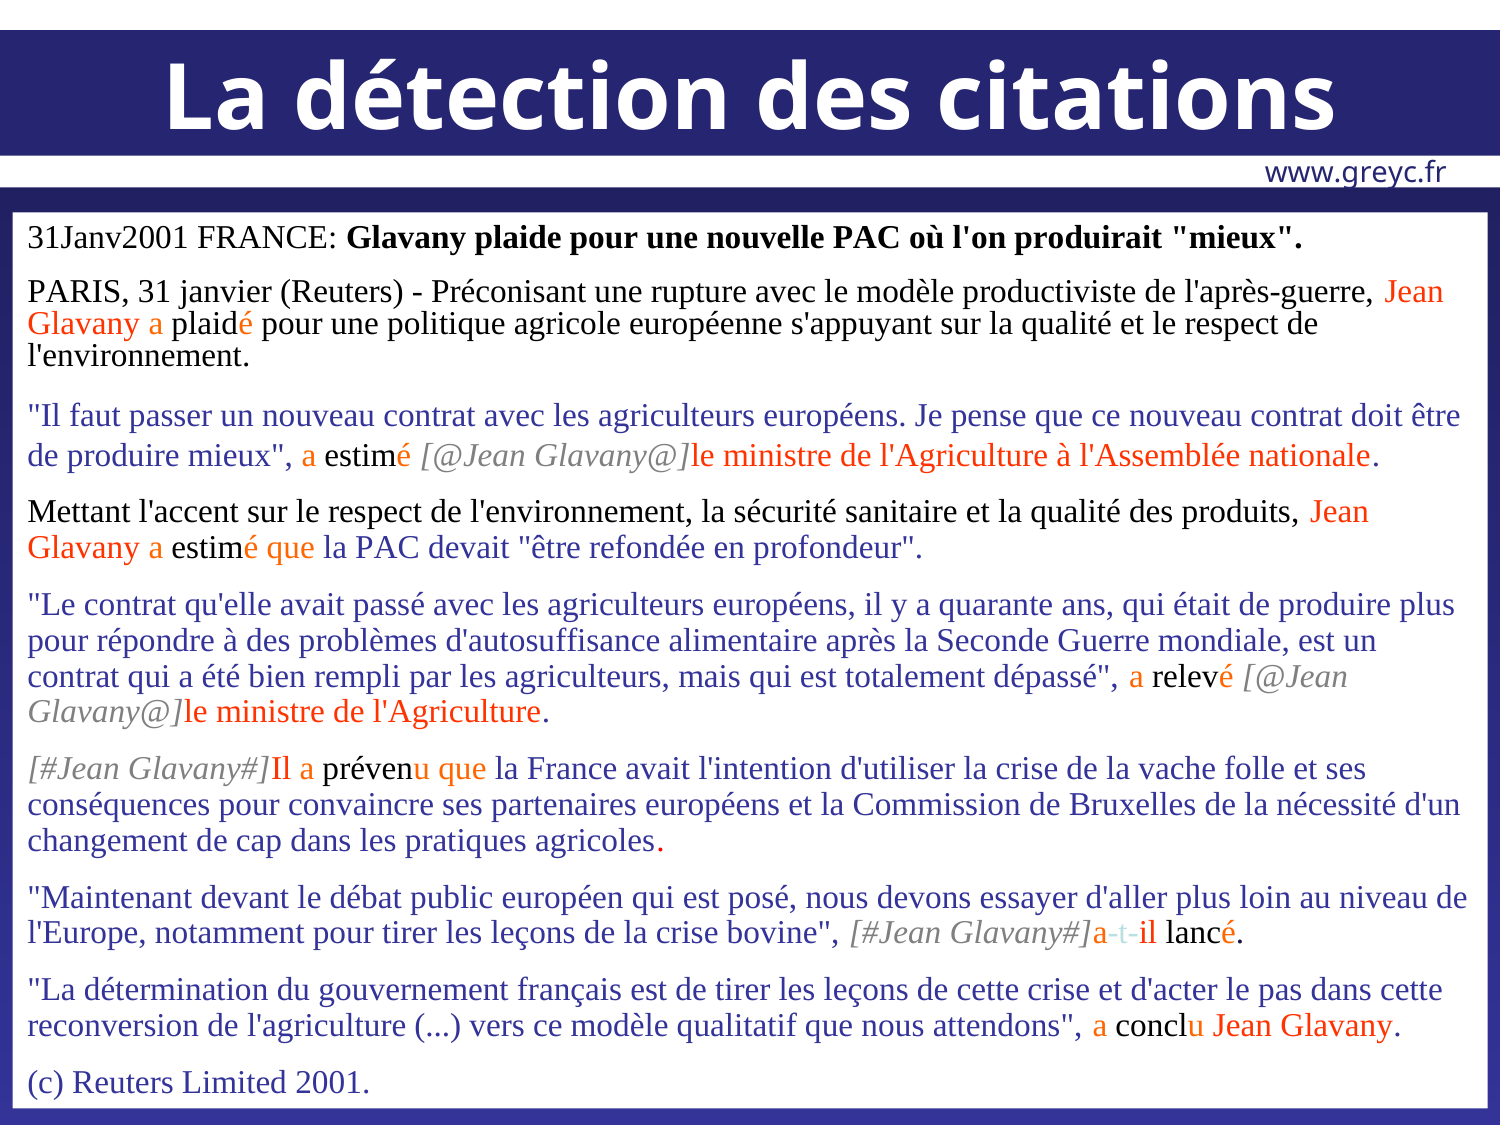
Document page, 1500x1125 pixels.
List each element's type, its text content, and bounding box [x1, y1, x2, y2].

text_box www.greyc.fr [1249, 145, 1500, 196]
text_box La détection des citations [0, 30, 1500, 156]
text_box [0, 0, 1500, 30]
text_box [0, 156, 1249, 188]
text_box 31Janv2001 FRANCE: Glavany plaide pour une nouvelle PAC où l'on produirait "mieux". PARIS, 31 janvier (Reuters) - Préconisant une rupture avec le modèle productiviste de l'après-guerre, Jean Glavany a plaidé pour une politique agricole européenne s'appuyant sur la qualité et le respect de l'environnement. "Il faut passer un nouveau contrat avec les agriculteurs européens. Je pense que ce nouveau contrat doit être de produire mieux", a estimé [@Jean Glavany@]le ministre de l'Agriculture à l'Assemblée nationale. Mettant l'accent sur le respect de l'environnement, la sécurité sanitaire et la qualité des produits, Jean Glavany a estimé que la PAC devait "être refondée en profondeur". "Le contrat qu'elle avait passé avec les agriculteurs européens, il y a quarante ans, qui était de produire plus pour répondre à des problèmes d'autosuffisance alimentaire après la Seconde Guerre mondiale, est un contrat qui a été bien rempli par les agriculteurs, mais qui est totalement dépassé", a relevé [@Jean Glavany@]le ministre de l'Agriculture. [#Jean Glavany#]Il a prévenu que la France avait l'intention d'utiliser la crise de la vache folle et ses conséquences pour convaincre ses partenaires européens et la Commission de Bruxelles de la nécessité d'un changement de cap dans les pratiques agricoles. "Maintenant devant le débat public européen qui est posé, nous devons essayer d'aller plus loin au niveau de l'Europe, notamment pour tirer les leçons de la crise bovine", [#Jean Glavany#]a-t-il lancé. "La détermination du gouvernement français est de tirer les leçons de cette crise et d'acter le pas dans cette reconversion de l'agriculture (...) vers ce modèle qualitatif que nous attendons", a conclu Jean Glavany. (c) Reuters Limited 2001. [12, 212, 1488, 1109]
